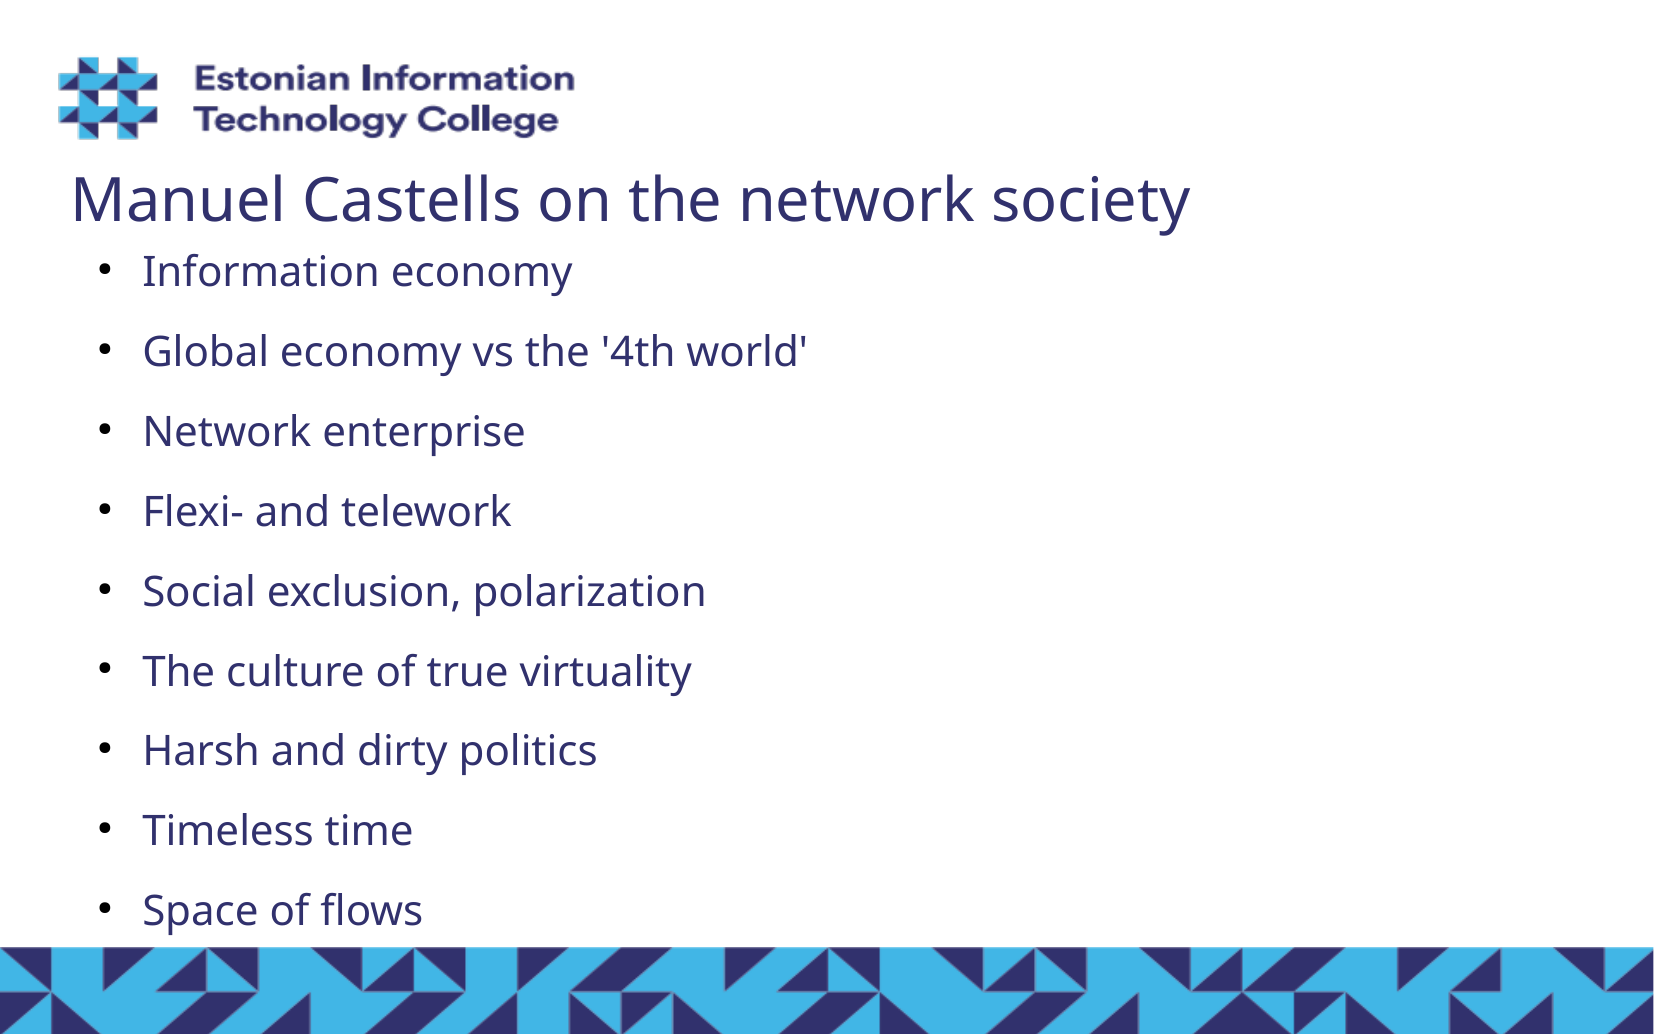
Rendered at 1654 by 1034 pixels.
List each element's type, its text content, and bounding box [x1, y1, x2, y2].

list Information economy Global economy vs the '4th world' Network enterprise Flexi- and telework Social exclusion, polarization The culture of true virtuality Harsh and dirty politics Timeless time Space of flows [82, 241, 1571, 945]
title Manuel Castells on the network society [70, 108, 1560, 287]
